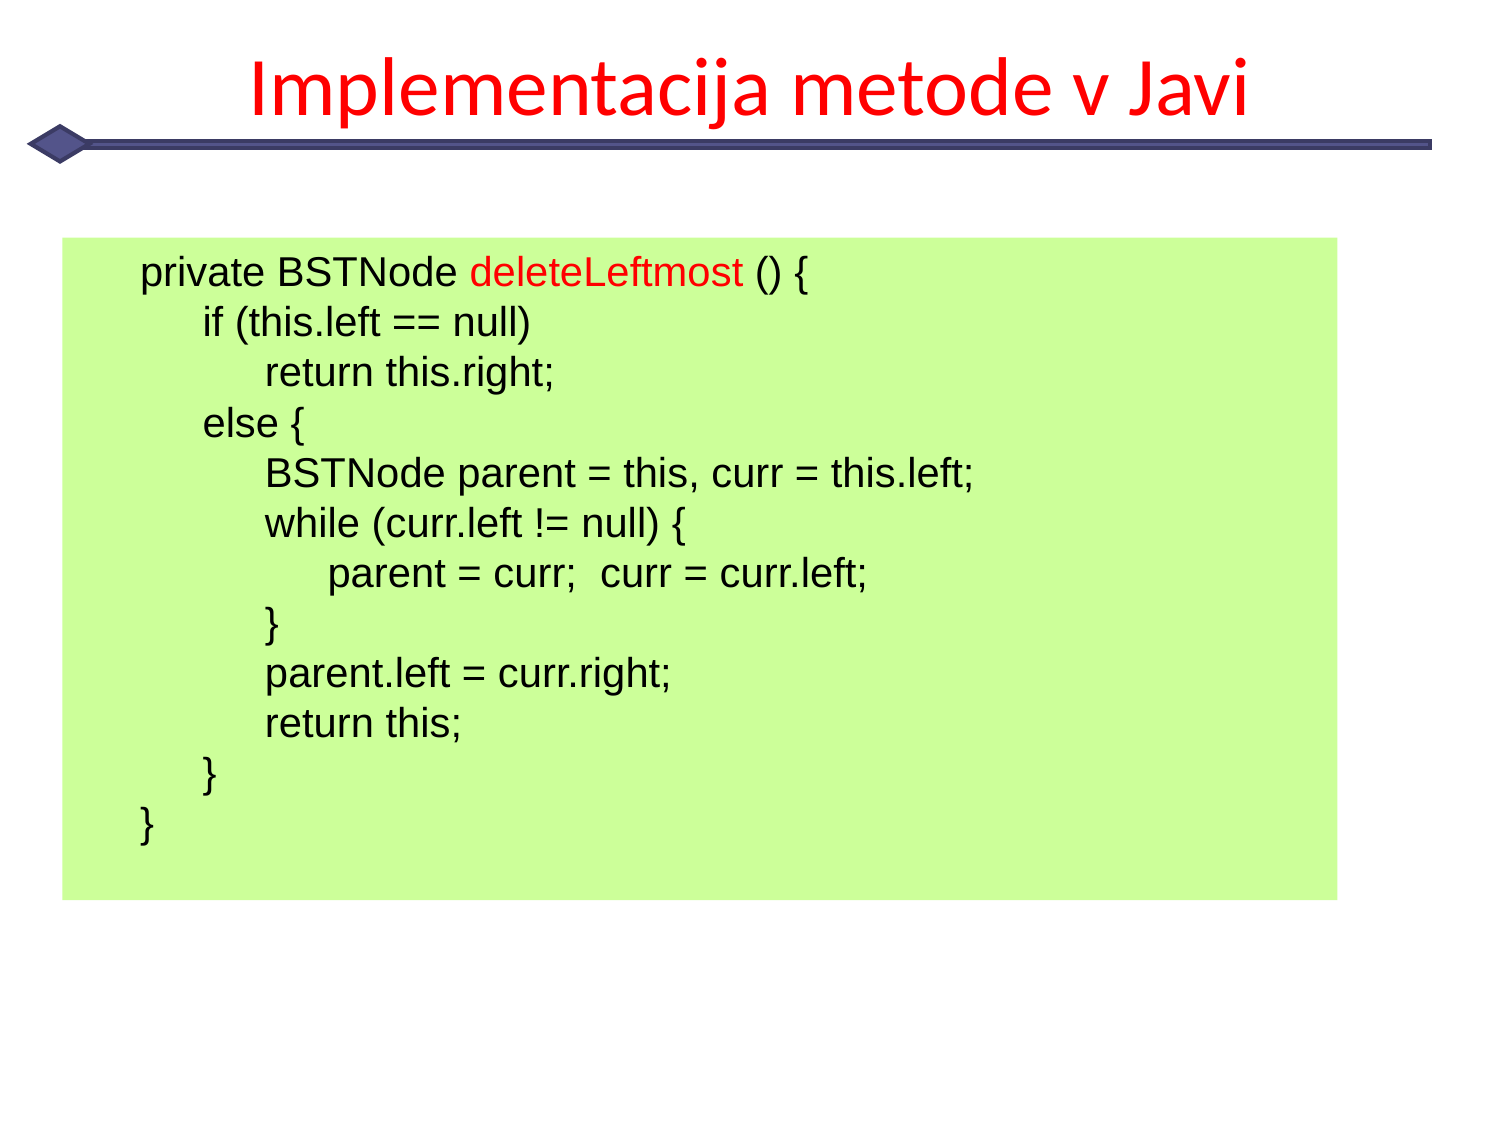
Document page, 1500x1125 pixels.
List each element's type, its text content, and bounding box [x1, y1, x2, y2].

list private BSTNode deleteLeftmost () { if (this.left == null) return this.right; else { BSTNode parent = this, curr = this.left; while (curr.left != null) { parent = curr; curr = curr.left; } parent.left = curr.right; return this; } } [62, 237, 1338, 901]
title Implementacija metode v Javi [75, 23, 1426, 141]
